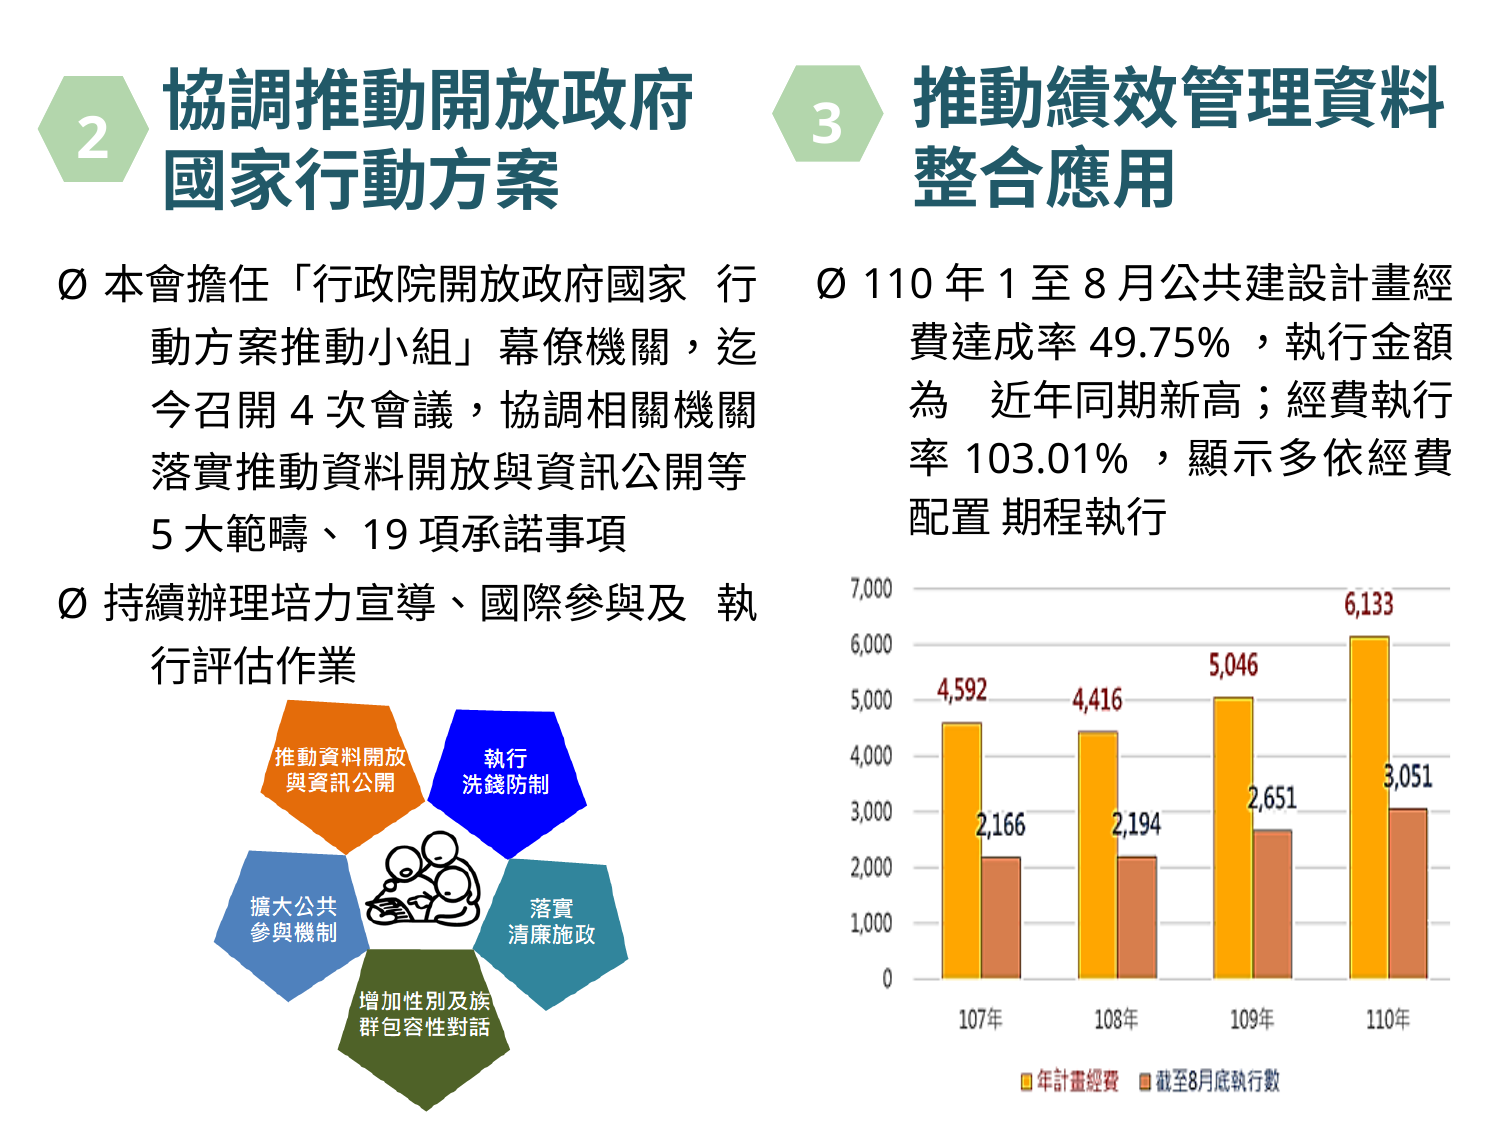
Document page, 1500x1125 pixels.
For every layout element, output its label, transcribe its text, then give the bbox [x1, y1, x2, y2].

text_box 本會擔任「行政院開放政府國家 行動方案推動小組」幕僚機關，迄今召開4次會議，協調相關機關落實推動資料開放與資訊公開等5大範疇、19項承諾事項 持續辦理培力宣導、國際參與及 執行評估作業 [41, 238, 773, 697]
text_box 2 [36, 74, 146, 184]
text_box 協調推動開放政府國家行動方案 [146, 50, 721, 228]
picture [205, 687, 636, 1117]
text_box 推動績效管理資料整合應用 [897, 48, 1487, 226]
text_box 110年1至8月公共建設計畫經費達成率49.75%，執行金額為 近年同期新高；經費執行率103.01%，顯示多依經費配置 期程執行 [800, 241, 1470, 548]
picture [825, 552, 1451, 1125]
text_box 3 [770, 64, 886, 163]
